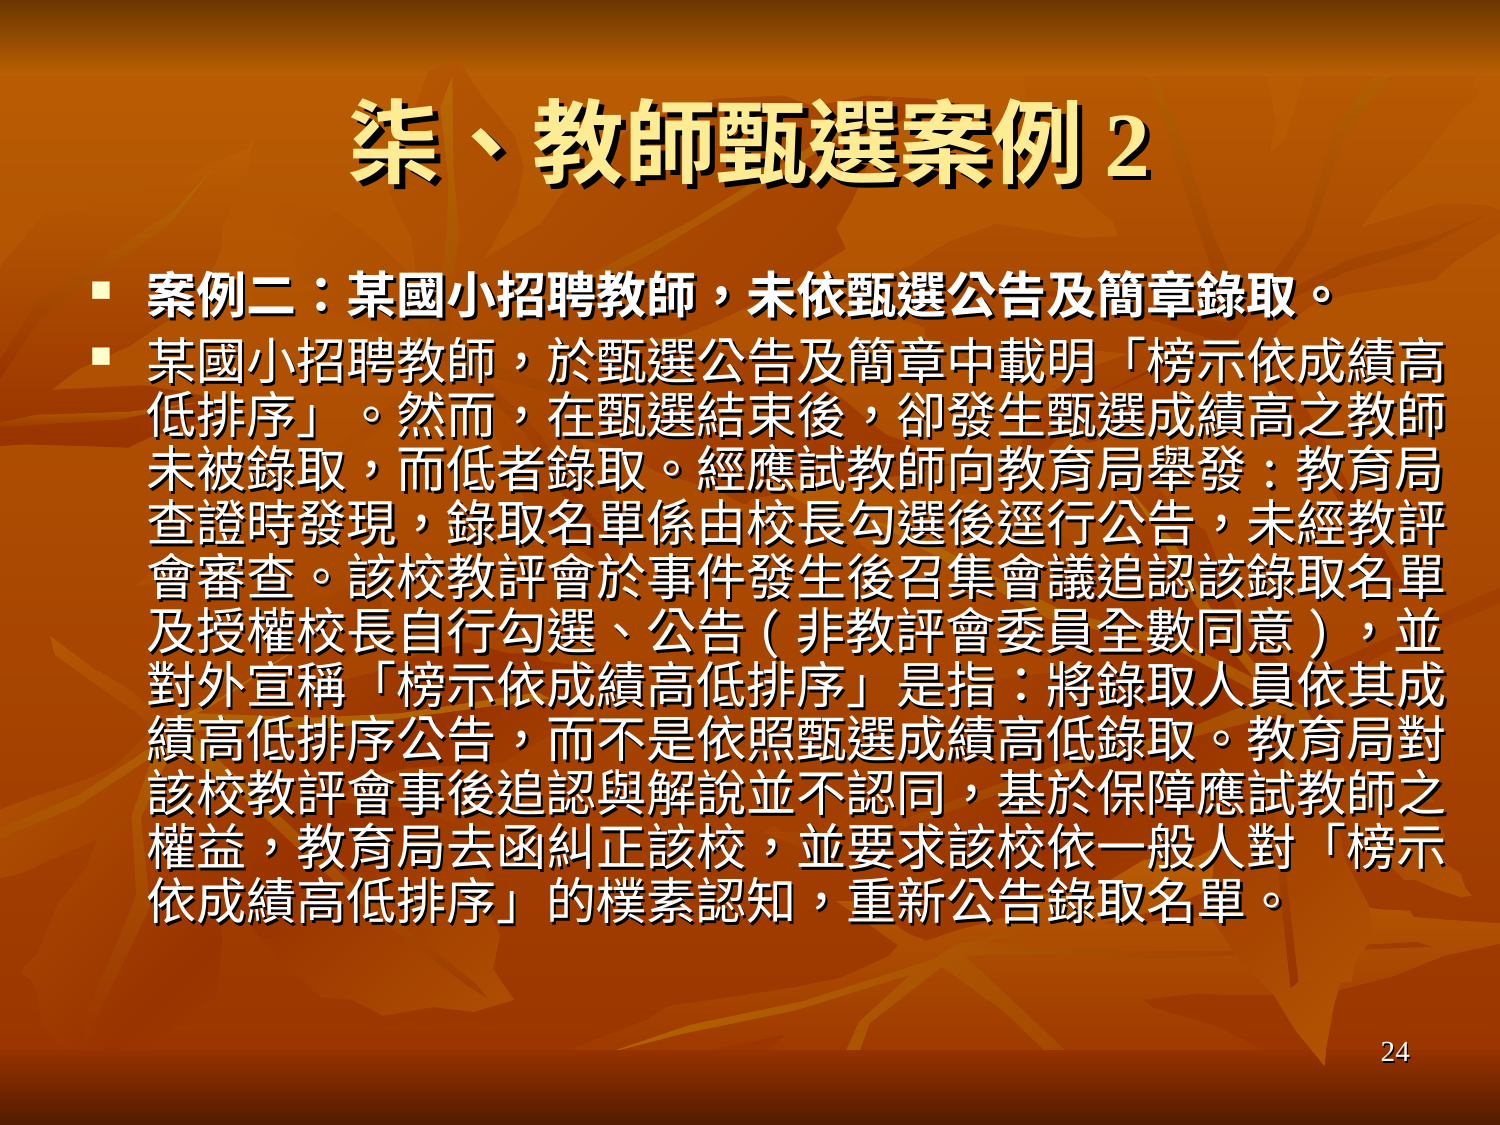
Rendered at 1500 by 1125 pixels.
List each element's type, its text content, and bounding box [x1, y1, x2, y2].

title 柒、教師甄選案例2 [75, 45, 1426, 234]
list 案例二：某國小招聘教師，未依甄選公告及簡章錄取。 某國小招聘教師，於甄選公告及簡章中載明「榜示依成績高低排序」。然而，在甄選結束後，卻發生甄選成績高之教師未被錄取，而低者錄取。經應試教師向教育局舉發:教育局查證時發現，錄取名單係由校長勾選後逕行公告，未經教評會審查。該校教評會於事件發生後召集會議追認該錄取名單及授權校長自行勾選、公告(非教評會委員全數同意)，並對外宣稱「榜示依成績高低排序」是指：將錄取人員依其成績高低排序公告，而不是依照甄選成績高低錄取。教育局對該校教評會事後追認與解說並不認同，基於保障應試教師之權益，教育局去函糾正該校，並要求該校依一般人對「榜示依成績高低排序」的樸素認知，重新公告錄取名單。 [75, 262, 1500, 1083]
